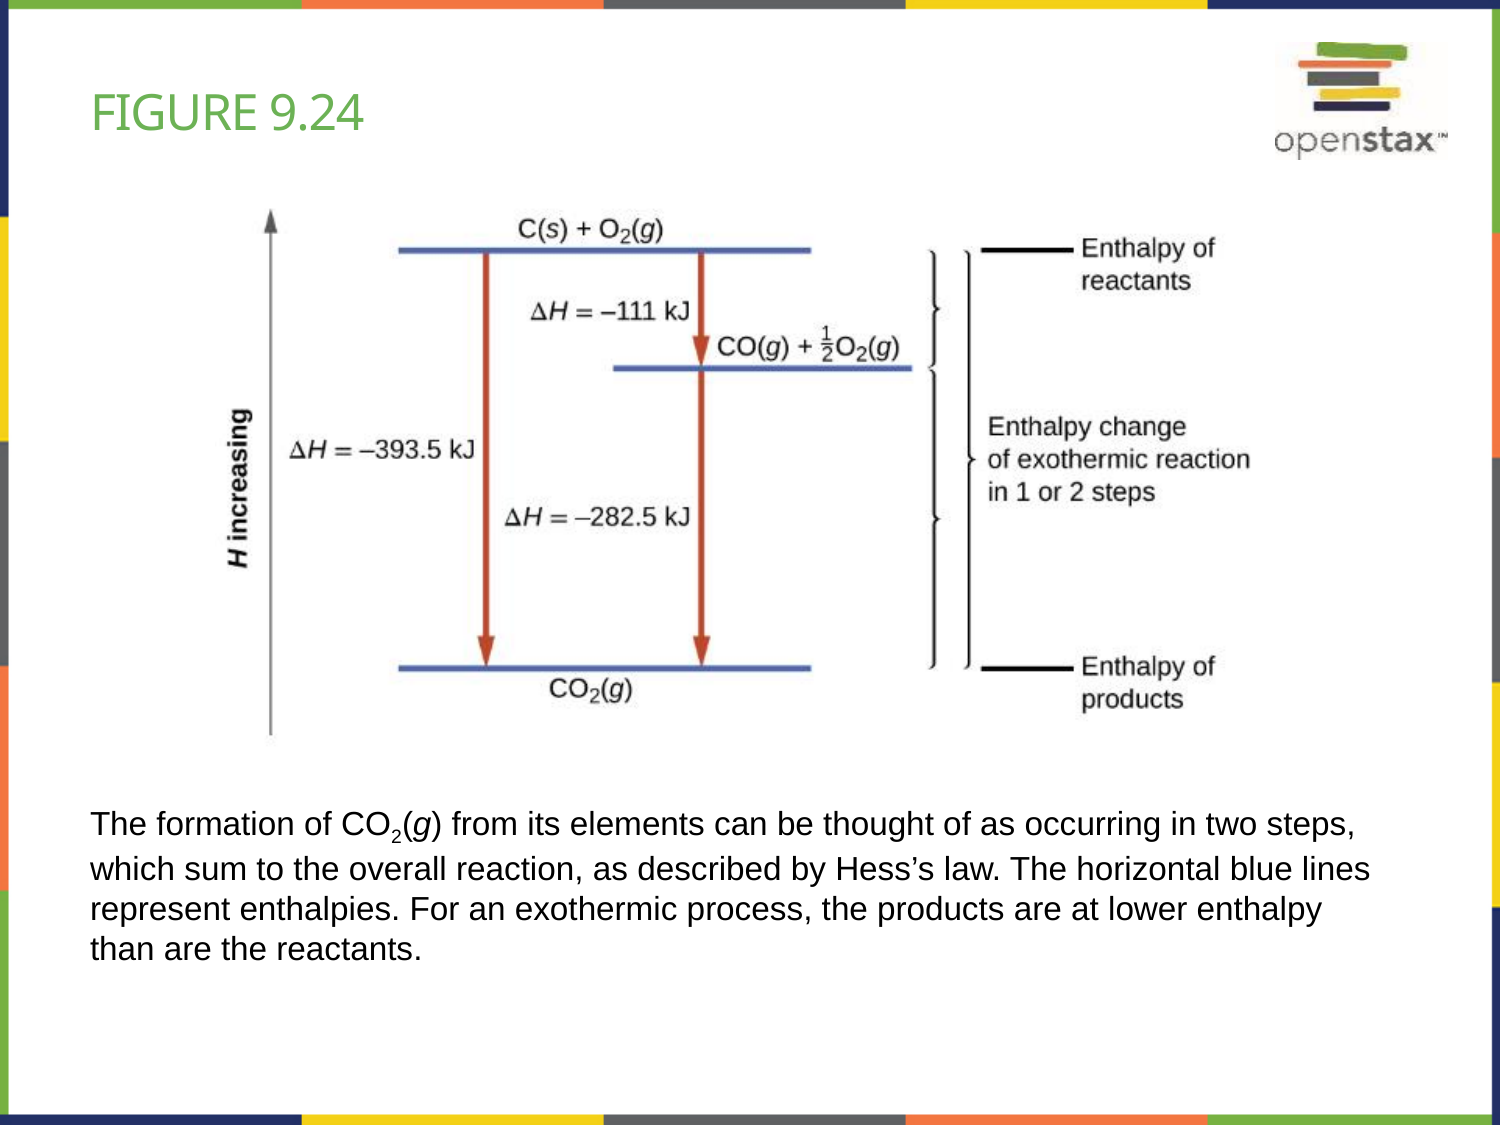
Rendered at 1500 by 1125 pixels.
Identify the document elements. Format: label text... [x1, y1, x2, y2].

list The formation of CO2(g) from its elements can be thought of as occurring in two steps, which sum to the overall reaction, as described by Hess’s law. The horizontal blue lines represent enthalpies. For an exothermic process, the products are at lower enthalpy than are the reactants. [75, 794, 1398, 986]
title Figure 9.24 [75, 39, 1398, 148]
picture [0, 0, 1500, 1125]
